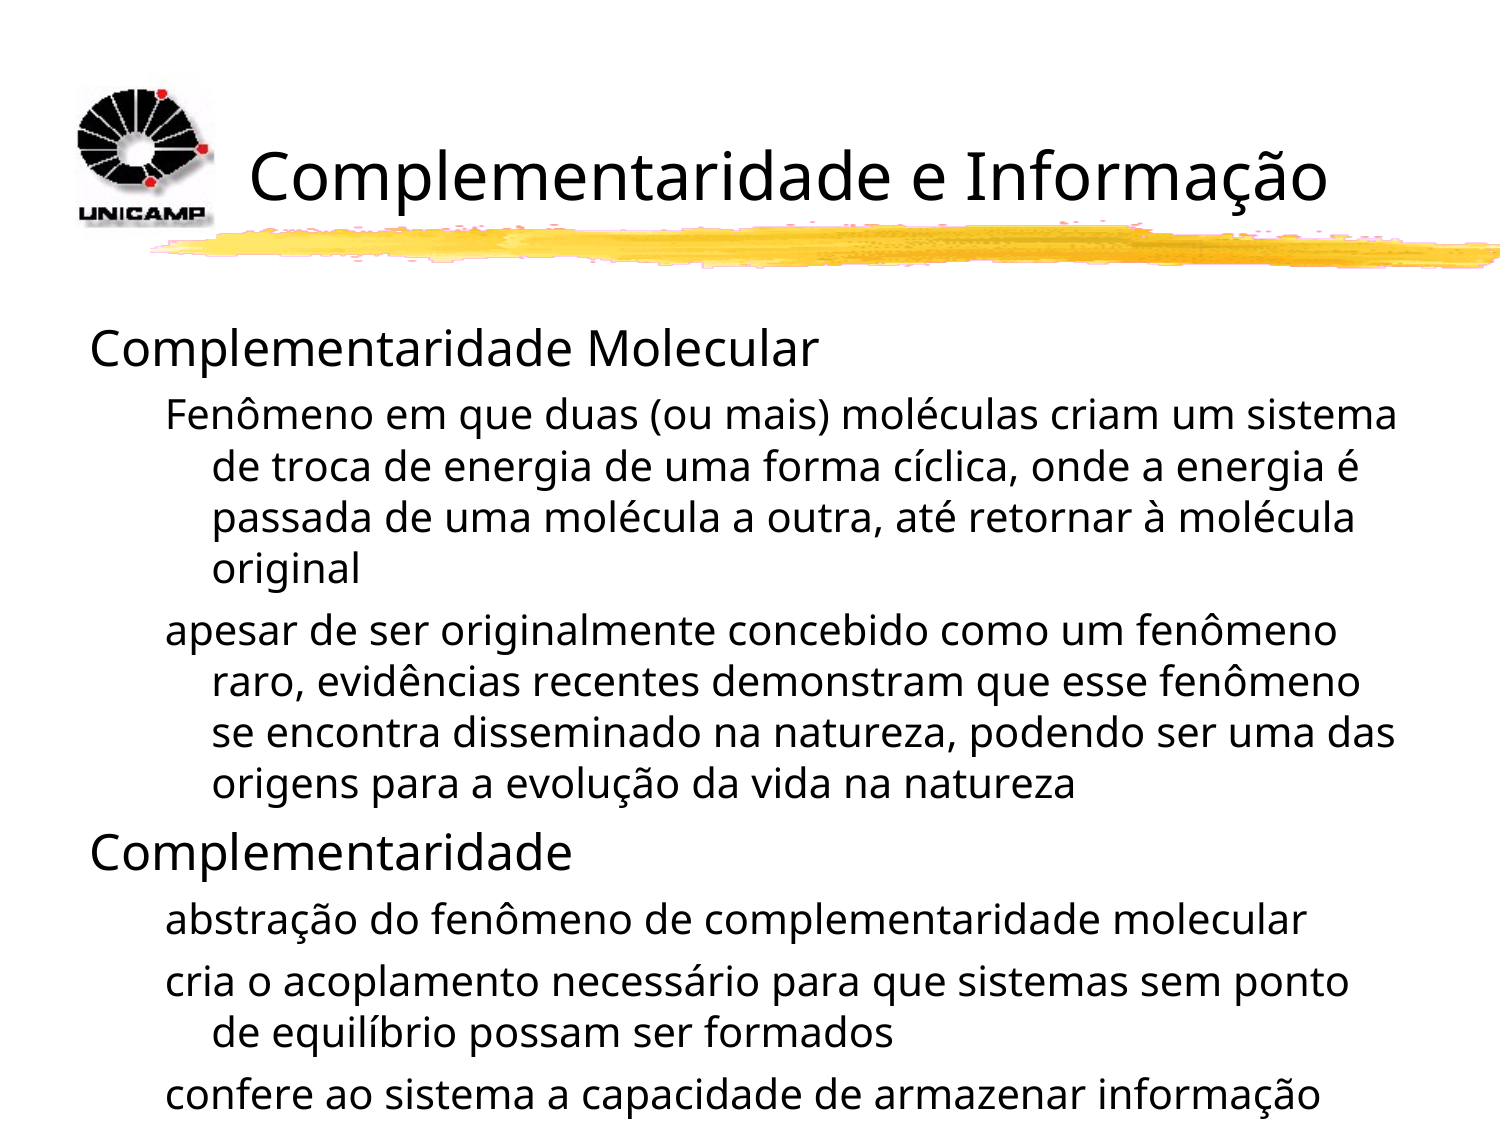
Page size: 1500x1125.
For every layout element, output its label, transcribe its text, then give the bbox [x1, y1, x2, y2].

title Complementaridade e Informação [233, 37, 1434, 225]
list Complementaridade Molecular Fenômeno em que duas (ou mais) moléculas criam um sistema de troca de energia de uma forma cíclica, onde a energia é passada de uma molécula a outra, até retornar à molécula original apesar de ser originalmente concebido como um fenômeno raro, evidências recentes demonstram que esse fenômeno se encontra disseminado na natureza, podendo ser uma das origens para a evolução da vida na natureza Complementaridade abstração do fenômeno de complementaridade molecular cria o acoplamento necessário para que sistemas sem ponto de equilíbrio possam ser formados confere ao sistema a capacidade de armazenar informação [74, 309, 1417, 1038]
picture [75, 74, 1500, 279]
